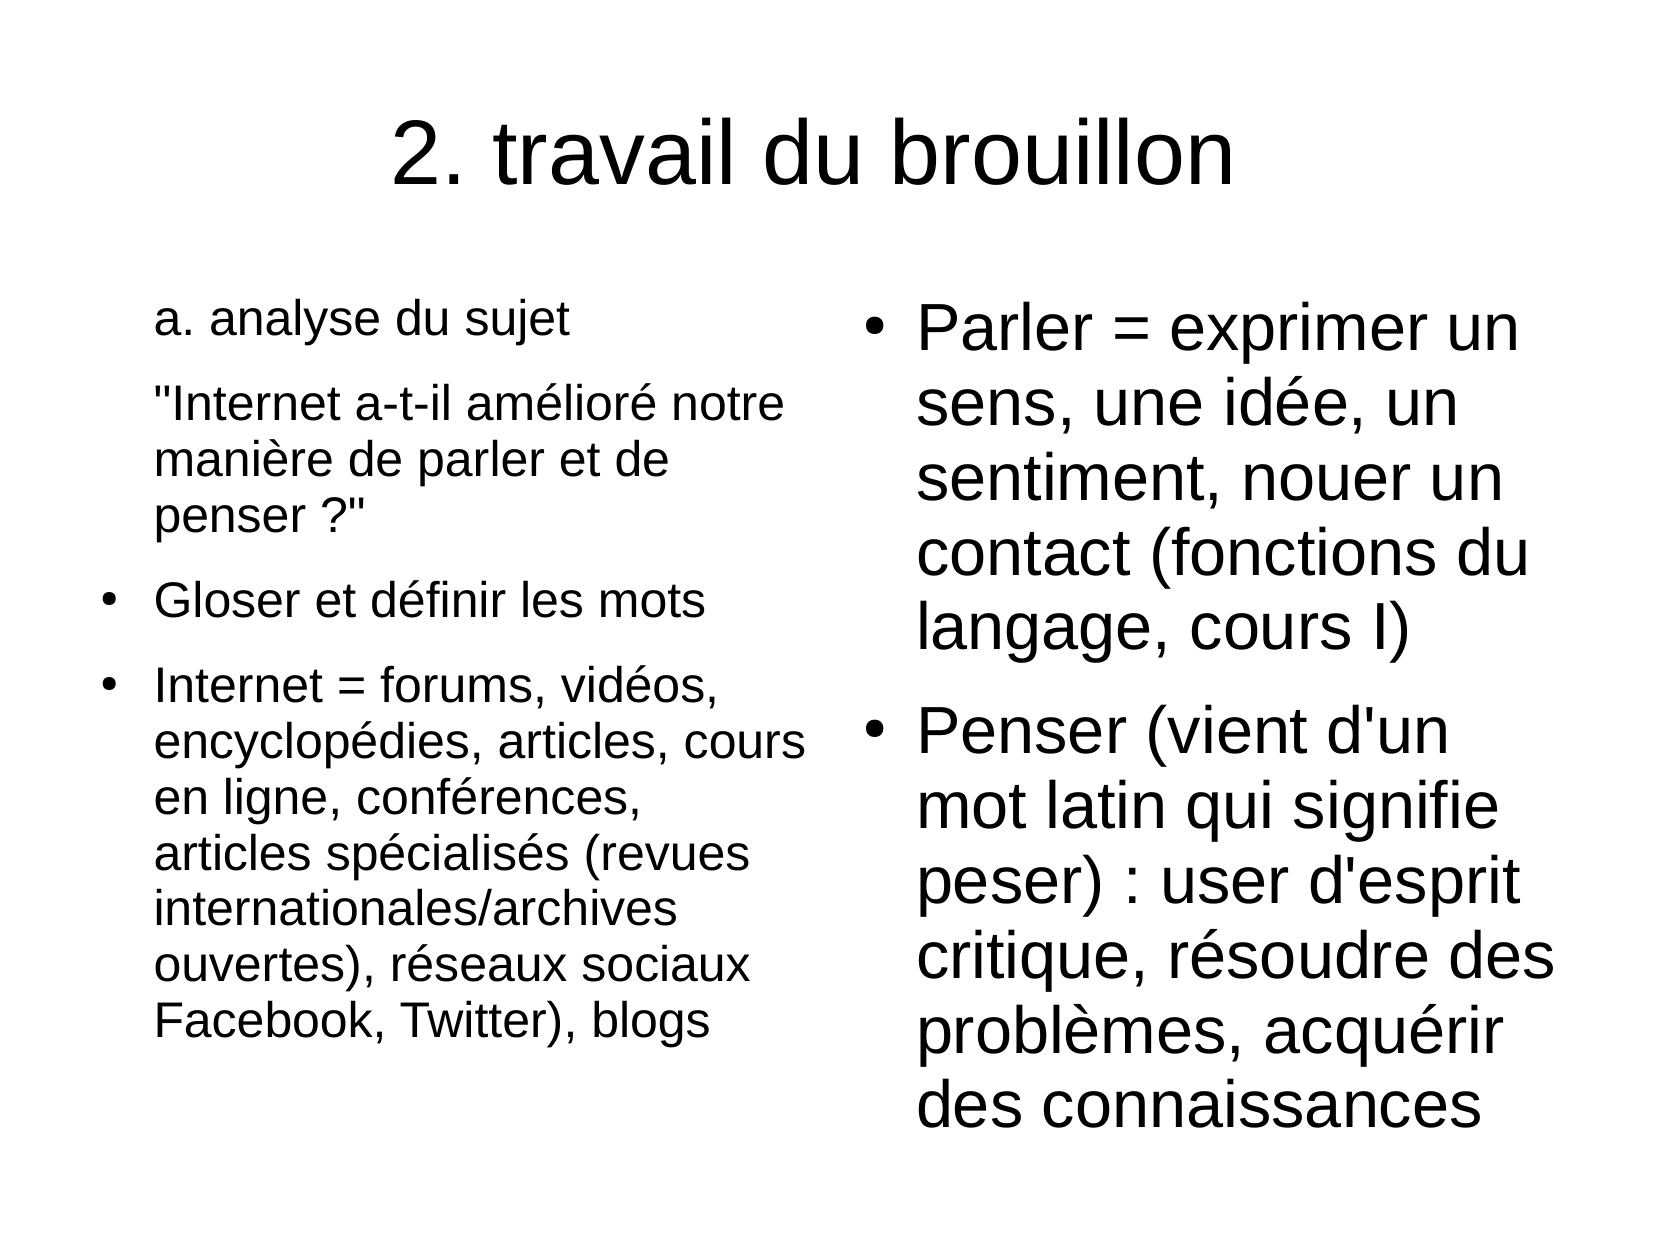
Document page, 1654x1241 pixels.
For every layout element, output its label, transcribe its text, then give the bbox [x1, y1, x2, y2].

list Parler = exprimer un sens, une idée, un sentiment, nouer un contact (fonctions du langage, cours I) Penser (vient d'un mot latin qui signifie peser) : user d'esprit critique, résoudre des problèmes, acquérir des connaissances [845, 290, 1572, 1143]
list a. analyse du sujet "Internet a-t-il amélioré notre manière de parler et de penser ?" Gloser et définir les mots Internet = forums, vidéos, encyclopédies, articles, cours en ligne, conférences, articles spécialisés (revues internationales/archives ouvertes), réseaux sociaux Facebook, Twitter), blogs [82, 290, 809, 1048]
title 2. travail du brouillon [82, 49, 1571, 257]
